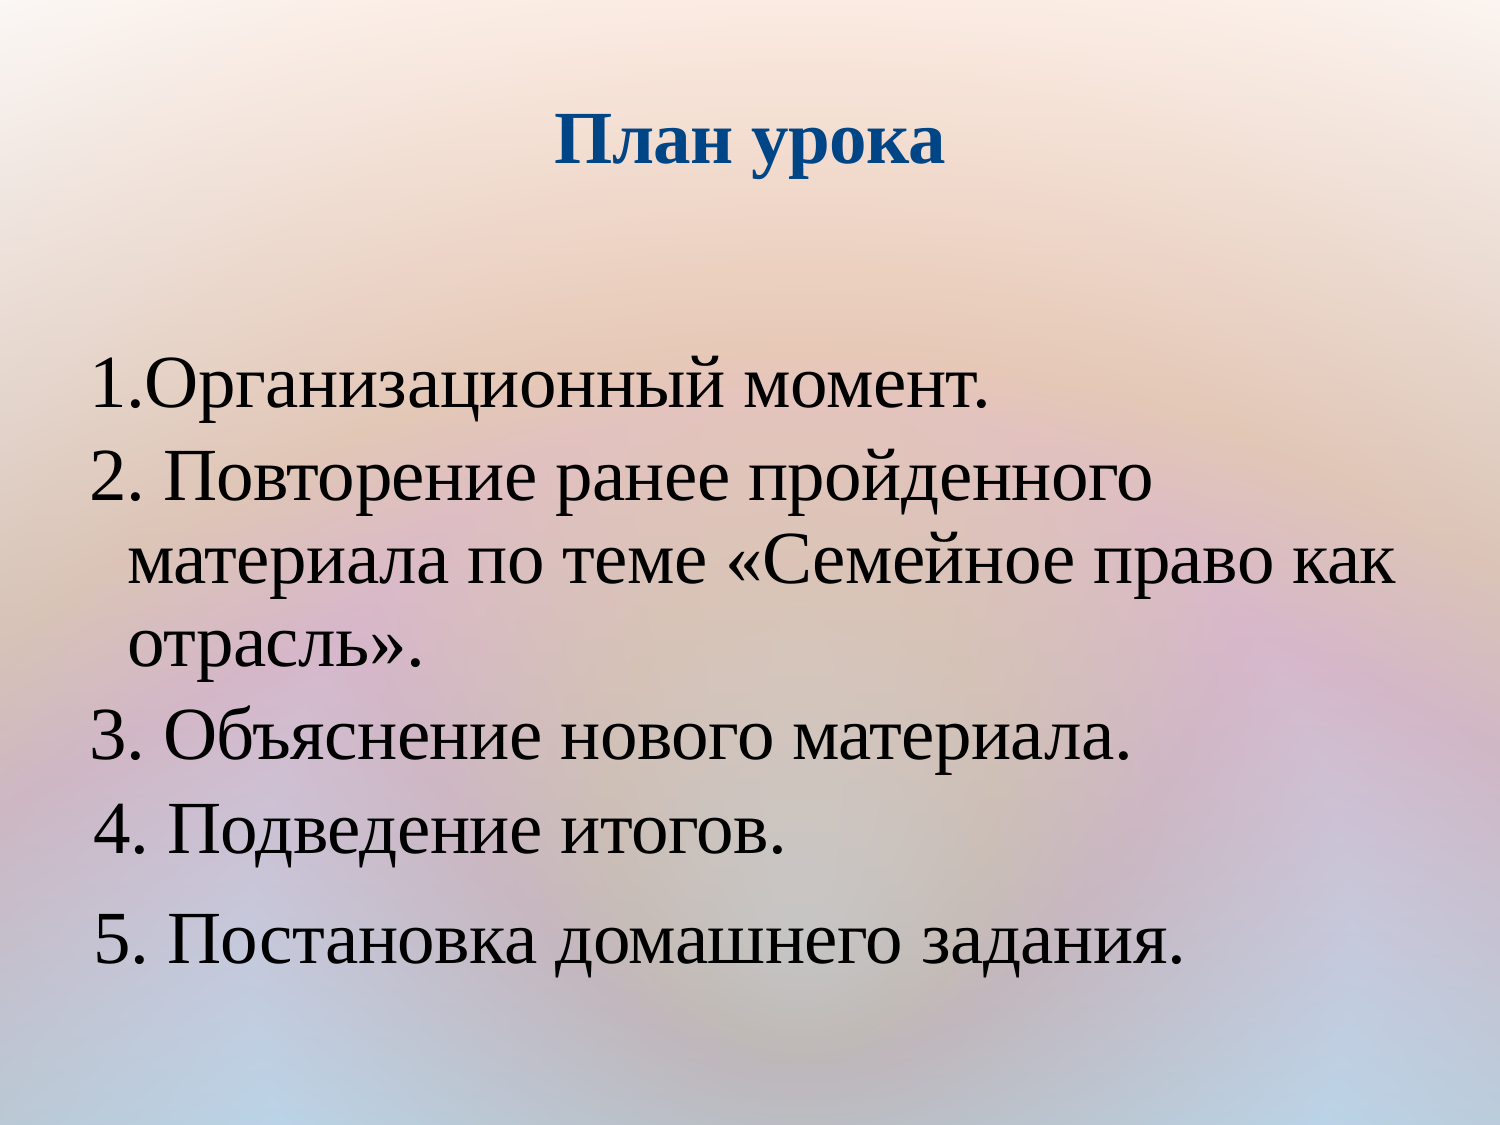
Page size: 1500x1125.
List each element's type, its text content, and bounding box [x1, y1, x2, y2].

title План урока [75, 45, 1426, 233]
list 1.Организационный момент. 2. Повторение ранее пройденного материала по теме «Семейное право как отрасль». 3. Объяснение нового материала. 4. Подведение итогов. 5. Постановка домашнего задания. [75, 263, 1425, 991]
picture [0, 0, 1500, 1125]
